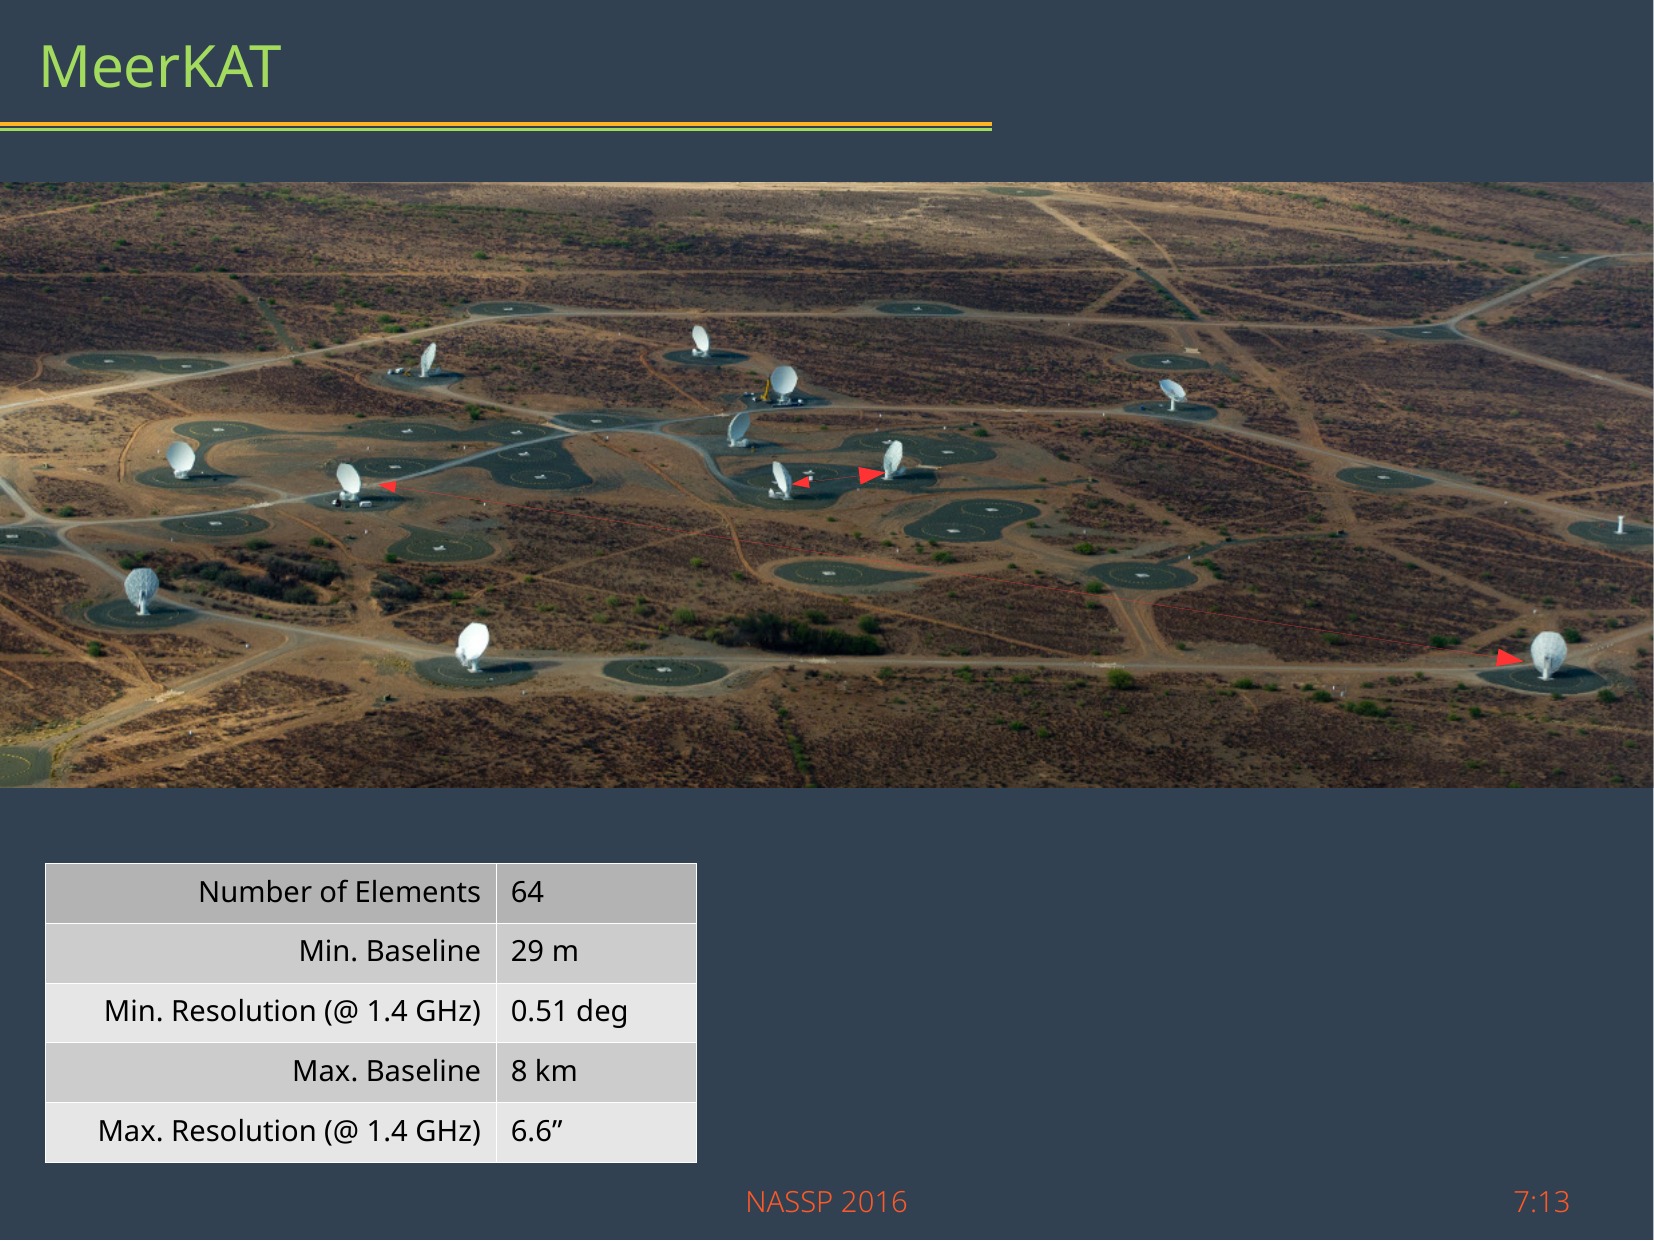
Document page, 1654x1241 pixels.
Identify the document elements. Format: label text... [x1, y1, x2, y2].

table_cell 6.6” [497, 1103, 696, 1162]
table_cell Min. Baseline [46, 924, 496, 983]
text_box MeerKAT [23, 17, 1063, 103]
table_header 64 [497, 864, 696, 923]
table_cell Min. Resolution (@ 1.4 GHz) [46, 984, 496, 1042]
table_header Number of Elements [46, 864, 496, 923]
table_cell 8 km [497, 1043, 696, 1102]
picture [0, 182, 1654, 788]
table_cell 0.51 deg [497, 984, 696, 1042]
table_cell 29 m [497, 924, 696, 983]
table_cell Max. Resolution (@ 1.4 GHz) [46, 1103, 496, 1162]
table_cell Max. Baseline [46, 1043, 496, 1102]
